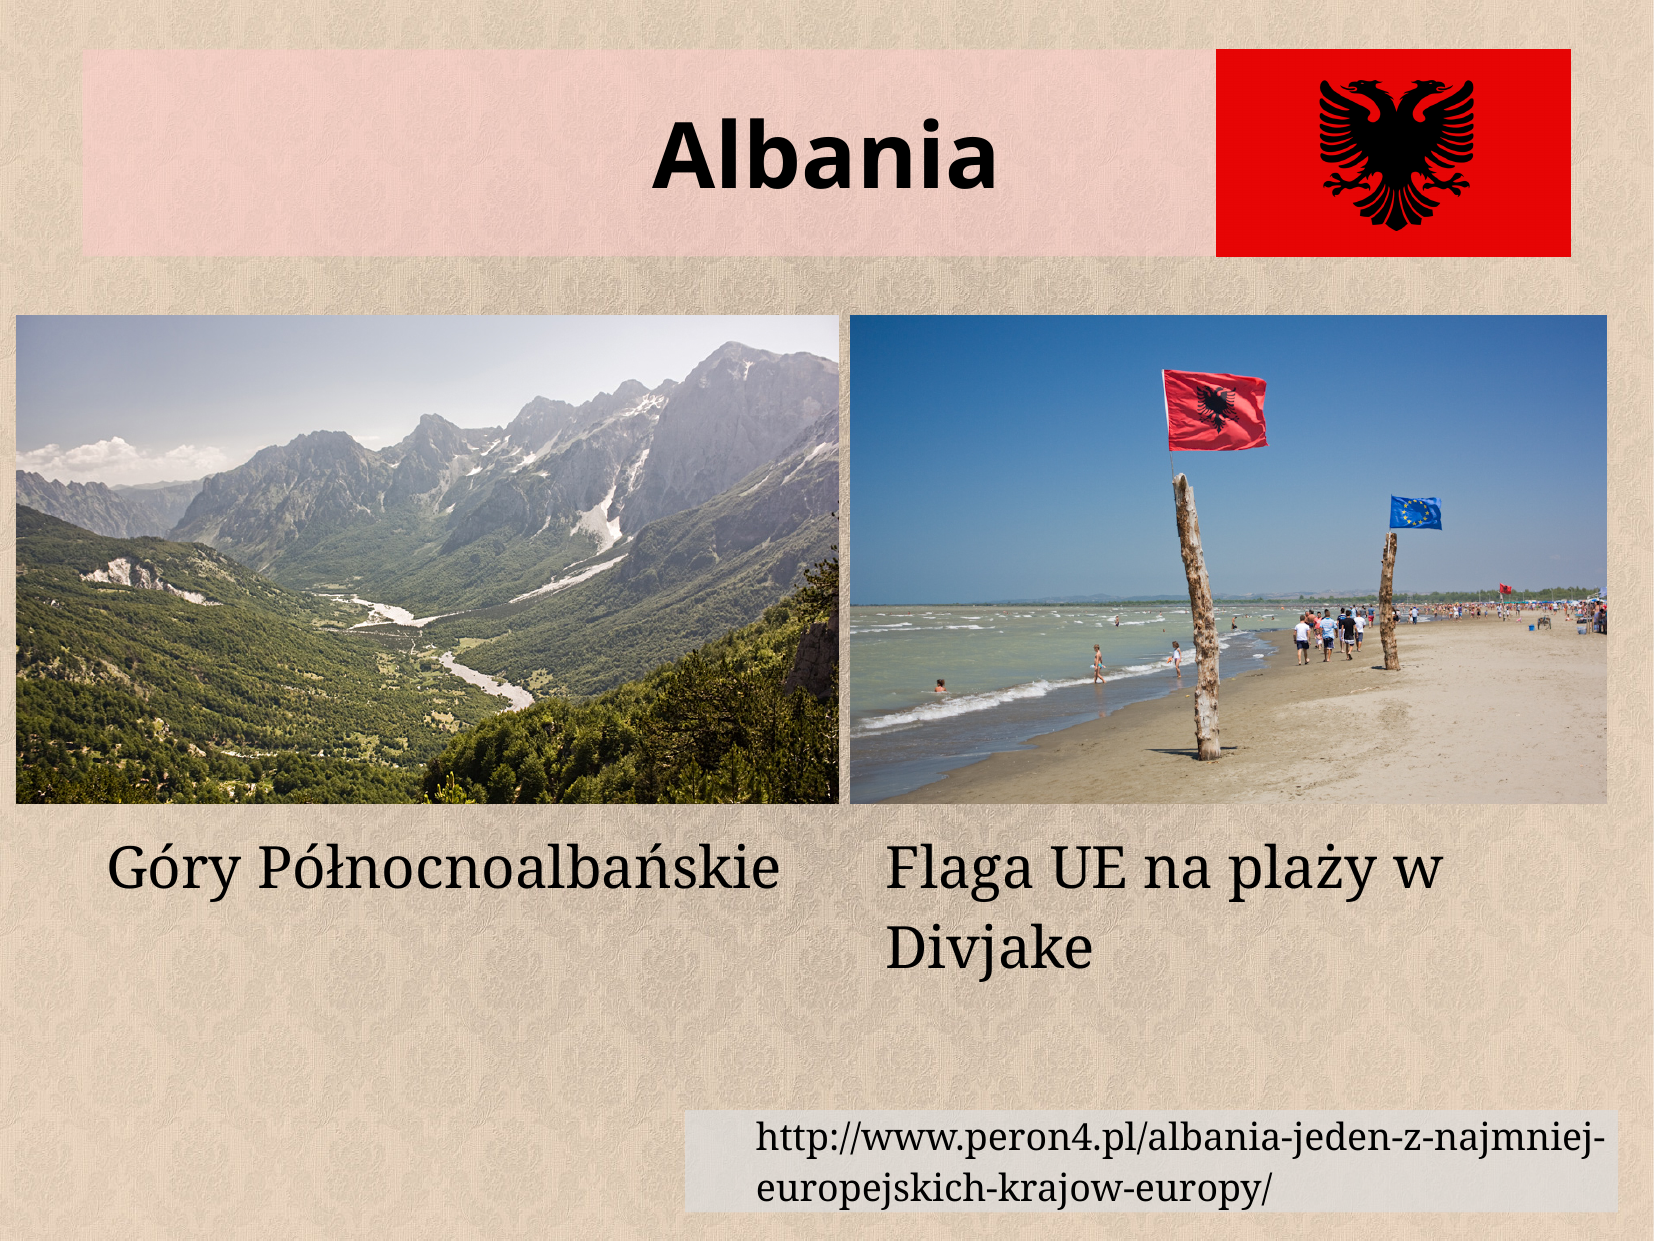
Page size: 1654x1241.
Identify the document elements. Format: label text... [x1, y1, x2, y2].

list Flaga UE na plaży w Divjake [814, 826, 1619, 910]
title Albania [82, 49, 1216, 257]
picture [0, 0, 1654, 1241]
list http://www.peron4.pl/albania-jeden-z-najmniej-europejskich-krajow-europy/ [685, 1110, 1619, 1213]
list Góry Północnoalbańskie [35, 826, 804, 922]
